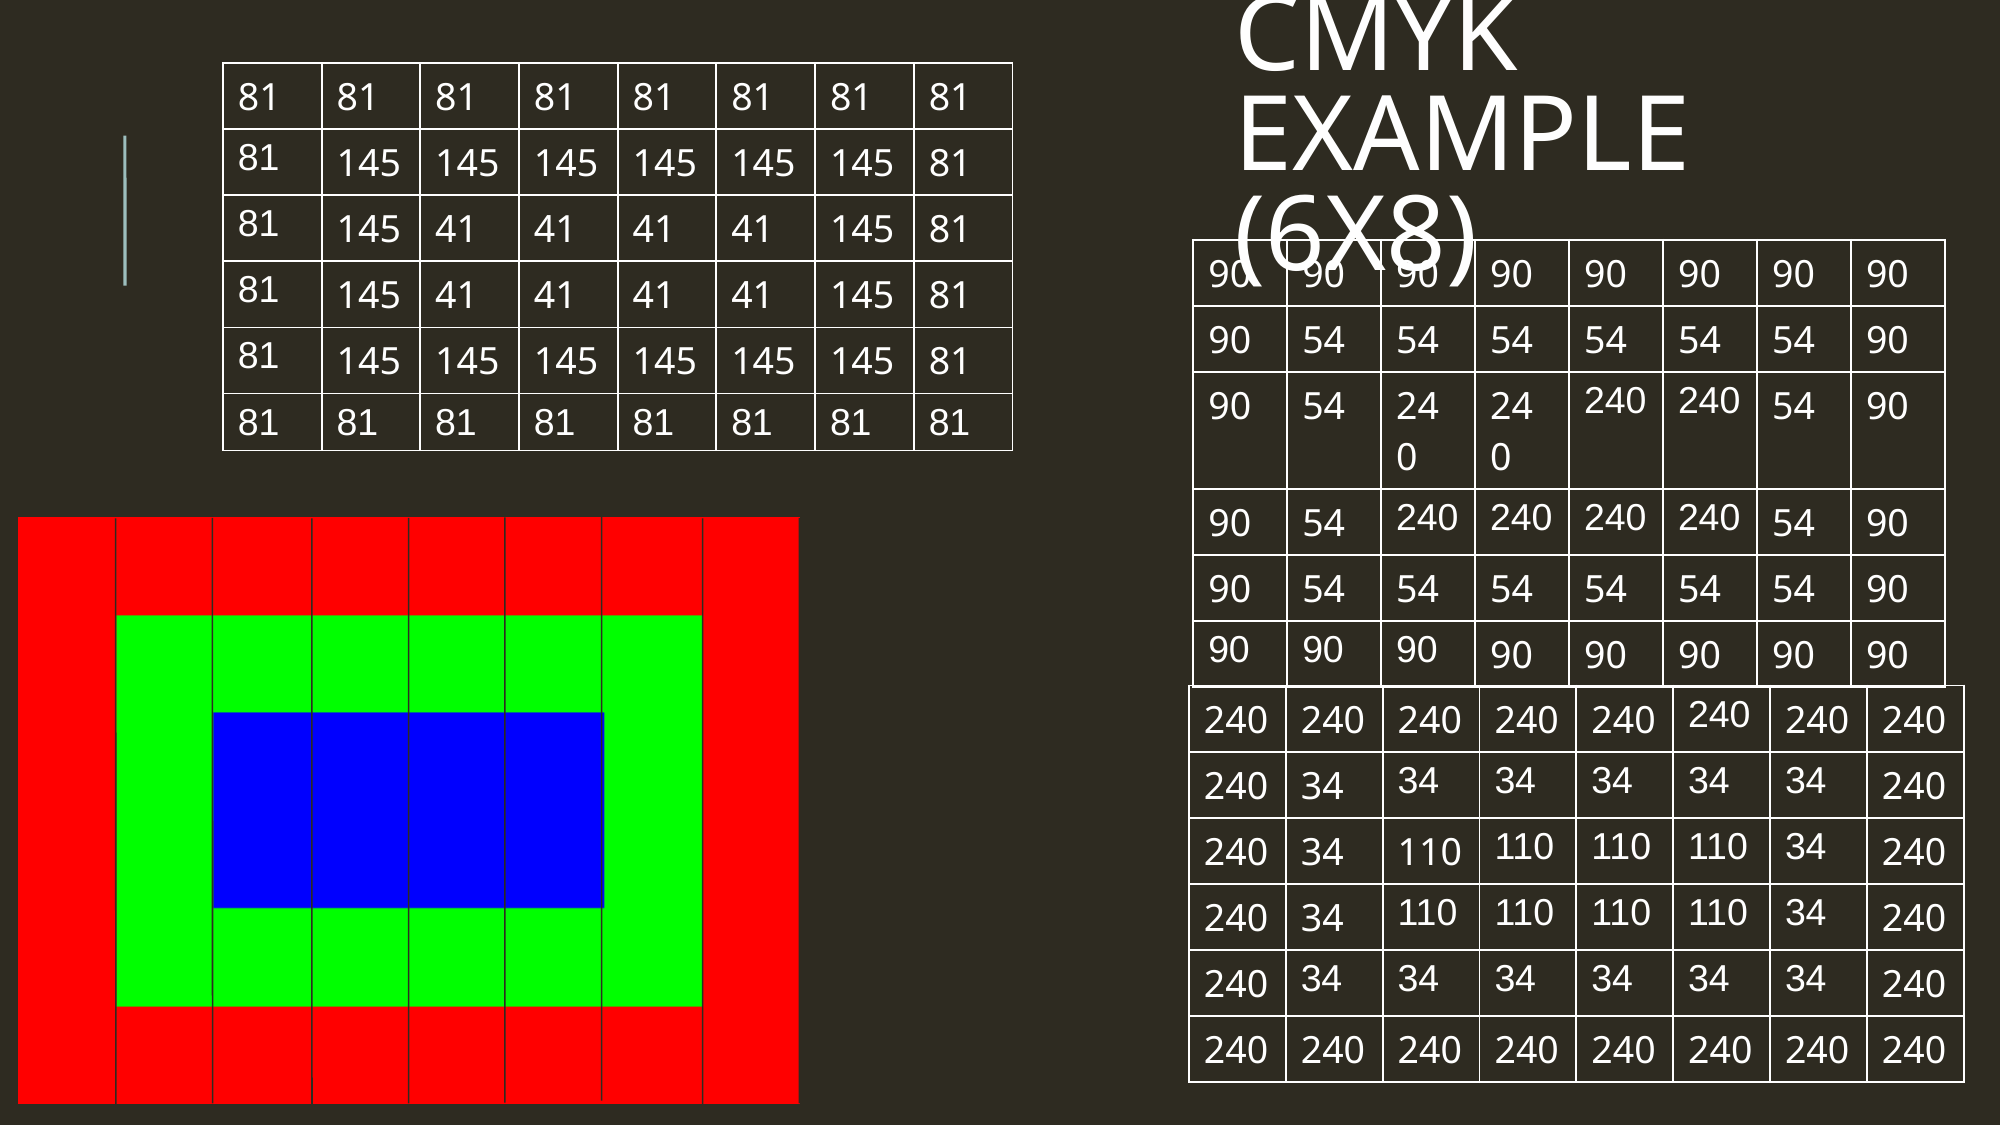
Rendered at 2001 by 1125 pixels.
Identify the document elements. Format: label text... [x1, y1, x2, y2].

picture [214, 714, 311, 1104]
table_header 90 [1570, 241, 1662, 305]
table_cell 145 [619, 130, 715, 194]
table_cell 34 [1480, 753, 1575, 817]
table_cell 34 [1771, 819, 1866, 883]
table_cell 110 [1674, 819, 1769, 883]
table_cell 90 [1288, 622, 1380, 685]
table_cell 145 [816, 328, 913, 393]
table_cell 240 [1190, 885, 1285, 949]
table_header 90 [1194, 241, 1286, 305]
table_cell 240 [1384, 1017, 1479, 1081]
table_cell 90 [1476, 622, 1568, 685]
table_cell 81 [520, 394, 617, 450]
picture [313, 714, 407, 1104]
table_cell 240 [1382, 490, 1474, 554]
table_cell 81 [717, 394, 814, 450]
table_cell 54 [1758, 490, 1850, 554]
table_cell 145 [421, 328, 518, 393]
table_cell 81 [915, 130, 1012, 194]
picture [410, 517, 504, 711]
table_cell 90 [1570, 622, 1662, 685]
table_cell 34 [1287, 753, 1382, 817]
table_cell 145 [323, 196, 419, 260]
table_cell 240 [1868, 951, 1963, 1015]
table_cell 41 [717, 262, 814, 327]
table_cell 54 [1570, 307, 1662, 371]
table_cell 34 [1480, 951, 1575, 1015]
table_header 81 [421, 64, 518, 128]
table_cell 90 [1194, 556, 1286, 620]
table_cell 34 [1384, 753, 1479, 817]
table_cell 54 [1382, 307, 1474, 371]
table_header 90 [1476, 241, 1568, 305]
table_cell 81 [224, 394, 321, 450]
table_cell 41 [717, 196, 814, 260]
table_cell 41 [619, 262, 715, 327]
table_cell 54 [1476, 307, 1568, 371]
table_cell 240 [1577, 1017, 1672, 1081]
table_header 240 [1287, 686, 1382, 751]
table_header 90 [1758, 241, 1850, 305]
table_cell 110 [1384, 819, 1479, 883]
table_cell 240 [1476, 373, 1568, 488]
table_header 90 [1852, 241, 1944, 305]
table_cell 240 [1664, 490, 1756, 554]
table_cell 90 [1852, 556, 1944, 620]
table_cell 81 [323, 394, 419, 450]
table_cell 81 [915, 196, 1012, 260]
table_cell 90 [1194, 490, 1286, 554]
table_cell 145 [717, 130, 814, 194]
table_cell 90 [1664, 622, 1756, 685]
table_cell 240 [1476, 490, 1568, 554]
table_cell 81 [915, 262, 1012, 327]
table_cell 145 [421, 130, 518, 194]
table_cell 81 [816, 394, 913, 450]
table_cell 240 [1868, 885, 1963, 949]
table_cell 90 [1194, 307, 1286, 371]
picture [18, 517, 211, 1104]
table_header 90 [1382, 241, 1474, 305]
table_cell 145 [816, 262, 913, 327]
table_cell 54 [1758, 556, 1850, 620]
picture [214, 517, 407, 711]
table_cell 54 [1476, 556, 1568, 620]
table_cell 34 [1287, 819, 1382, 883]
table_cell 34 [1384, 951, 1479, 1015]
table_cell 54 [1570, 556, 1662, 620]
table_cell 145 [520, 130, 617, 194]
table_cell 81 [224, 196, 321, 260]
table_cell 145 [816, 196, 913, 260]
table_header 240 [1190, 686, 1285, 751]
table_cell 34 [1287, 951, 1382, 1015]
table_header 240 [1480, 686, 1575, 751]
table_cell 54 [1664, 556, 1756, 620]
table_cell 240 [1382, 373, 1474, 488]
table_cell 240 [1570, 490, 1662, 554]
table_cell 81 [224, 328, 321, 393]
table_cell 240 [1190, 951, 1285, 1015]
table_cell 54 [1664, 307, 1756, 371]
table_cell 145 [323, 130, 419, 194]
table_header 81 [323, 64, 419, 128]
table_header 81 [619, 64, 715, 128]
table_cell 145 [816, 130, 913, 194]
table_cell 145 [619, 328, 715, 393]
table_cell 90 [1382, 622, 1474, 685]
table_cell 34 [1674, 753, 1769, 817]
table_cell 54 [1758, 307, 1850, 371]
table_cell 90 [1852, 373, 1944, 488]
table_cell 90 [1758, 622, 1850, 685]
table_cell 41 [619, 196, 715, 260]
table_header 240 [1674, 686, 1769, 751]
table_header 90 [1664, 241, 1756, 305]
table_cell 90 [1852, 307, 1944, 371]
table_cell 81 [224, 262, 321, 327]
table_header 81 [224, 64, 321, 128]
table_cell 34 [1287, 885, 1382, 949]
table_cell 41 [421, 196, 518, 260]
table_header 81 [520, 64, 617, 128]
table_cell 81 [915, 328, 1012, 393]
table_cell 81 [619, 394, 715, 450]
table_cell 240 [1674, 1017, 1769, 1081]
table_cell 90 [1852, 490, 1944, 554]
table_cell 54 [1288, 373, 1380, 488]
picture [506, 517, 600, 711]
table_cell 81 [224, 130, 321, 194]
table_cell 240 [1868, 819, 1963, 883]
table_cell 110 [1480, 819, 1575, 883]
table_header 81 [717, 64, 814, 128]
table_cell 34 [1771, 885, 1866, 949]
table_cell 54 [1288, 556, 1380, 620]
table_cell 110 [1480, 885, 1575, 949]
table_header 240 [1771, 686, 1866, 751]
table_cell 81 [421, 394, 518, 450]
table_cell 240 [1868, 1017, 1963, 1081]
table_cell 110 [1384, 885, 1479, 949]
table_header 81 [915, 64, 1012, 128]
table_cell 110 [1577, 819, 1672, 883]
table_header 90 [1288, 241, 1380, 305]
table_cell 240 [1287, 1017, 1382, 1081]
table_cell 240 [1771, 1017, 1866, 1081]
table_cell 34 [1771, 951, 1866, 1015]
table_cell 54 [1288, 490, 1380, 554]
table_cell 41 [520, 196, 617, 260]
table_cell 145 [717, 328, 814, 393]
table_cell 54 [1288, 307, 1380, 371]
table_cell 41 [421, 262, 518, 327]
table_cell 34 [1577, 951, 1672, 1015]
title CMYK EXAMPLE (6X8) [1219, 17, 1962, 264]
picture [410, 517, 798, 1104]
table_cell 240 [1664, 373, 1756, 488]
table_cell 110 [1674, 885, 1769, 949]
table_cell 34 [1674, 951, 1769, 1015]
table_cell 240 [1190, 1017, 1285, 1081]
table_cell 54 [1382, 556, 1474, 620]
table_cell 34 [1771, 753, 1866, 817]
table_cell 34 [1577, 753, 1672, 817]
table_header 240 [1868, 686, 1963, 751]
table_cell 240 [1480, 1017, 1575, 1081]
table_cell 240 [1570, 373, 1662, 488]
table_header 240 [1384, 686, 1479, 751]
table_header 240 [1577, 686, 1672, 751]
table_header 81 [816, 64, 913, 128]
table_cell 90 [1194, 622, 1286, 685]
table_cell 41 [520, 262, 617, 327]
table_cell 240 [1868, 753, 1963, 817]
table_cell 110 [1577, 885, 1672, 949]
table_cell 54 [1758, 373, 1850, 488]
table_cell 90 [1852, 622, 1944, 685]
table_cell 240 [1190, 753, 1285, 817]
table_cell 145 [323, 262, 419, 327]
table_cell 145 [323, 328, 419, 393]
table_cell 90 [1194, 373, 1286, 488]
table_cell 240 [1190, 819, 1285, 883]
table_cell 145 [520, 328, 617, 393]
table_cell 81 [915, 394, 1012, 450]
